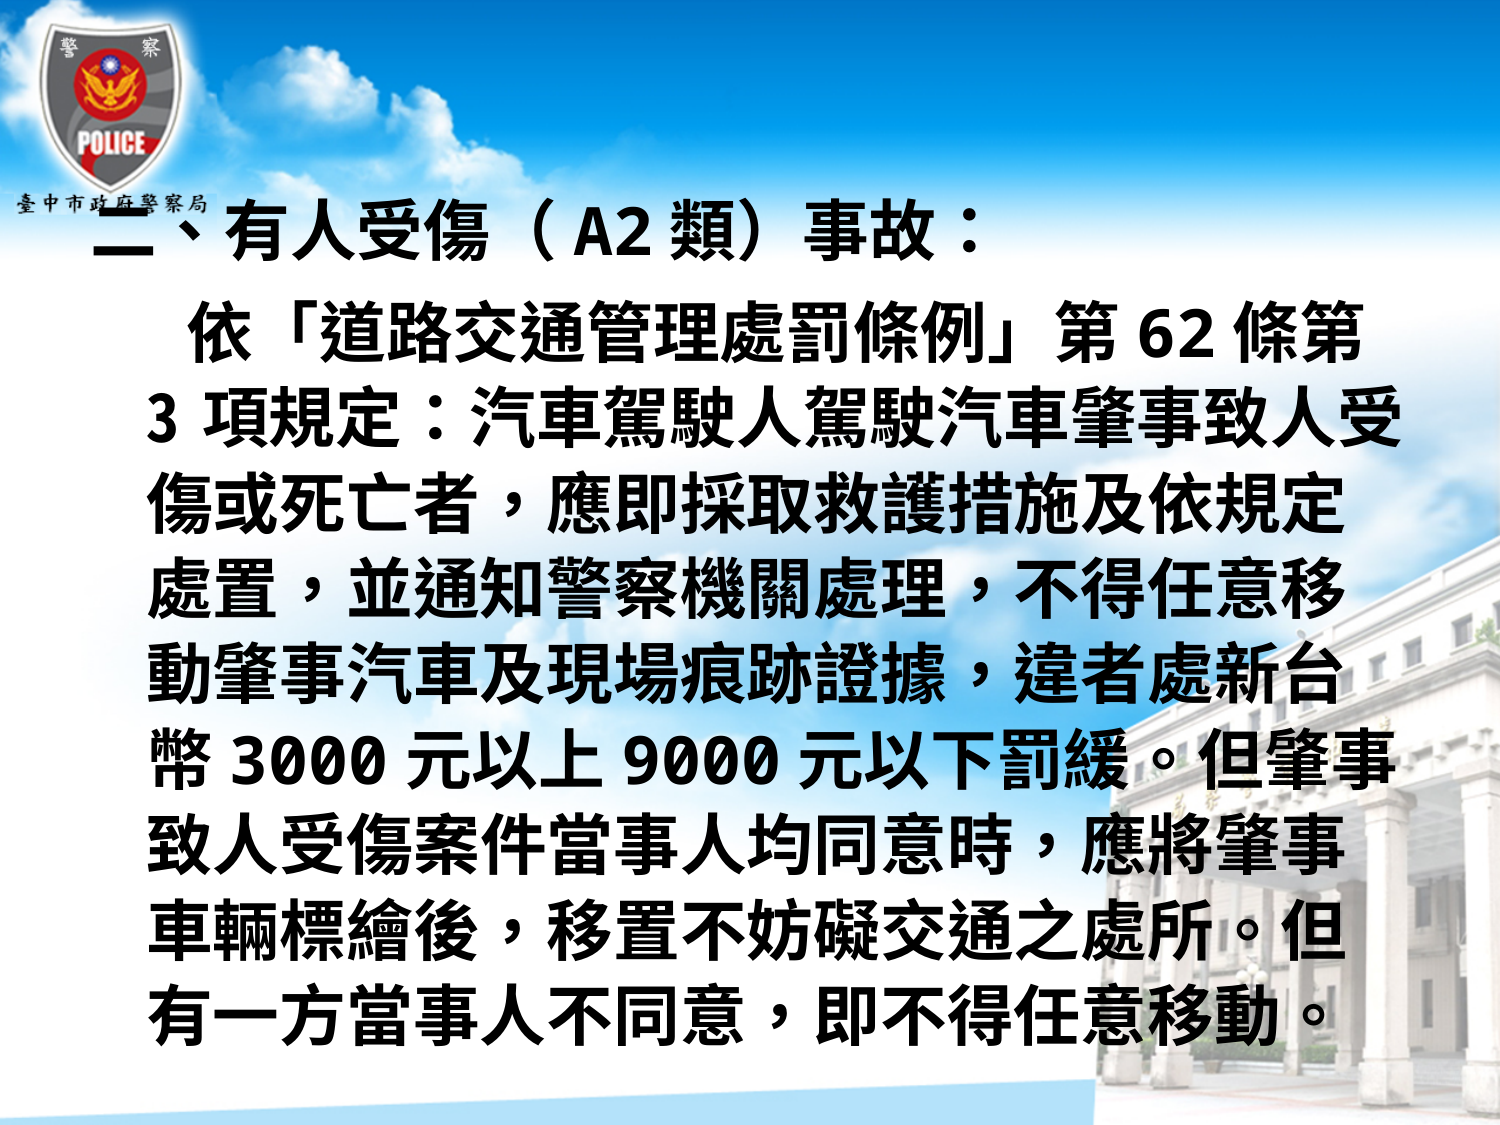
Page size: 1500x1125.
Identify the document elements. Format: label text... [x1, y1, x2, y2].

list 二、有人受傷（A2類）事故： 依「道路交通管理處罰條例」第62條第3項規定：汽車駕駛人駕駛汽車肇事致人受傷或死亡者，應即採取救護措施及依規定處置，並通知警察機關處理，不得任意移動肇事汽車及現場痕跡證據，違者處新台幣3000元以上9000元以下罰緩。但肇事致人受傷案件當事人均同意時，應將肇事車輛標繪後，移置不妨礙交通之處所。但有一方當事人不同意，即不得任意移動。 [75, 175, 1426, 1090]
picture [0, 0, 1500, 1125]
